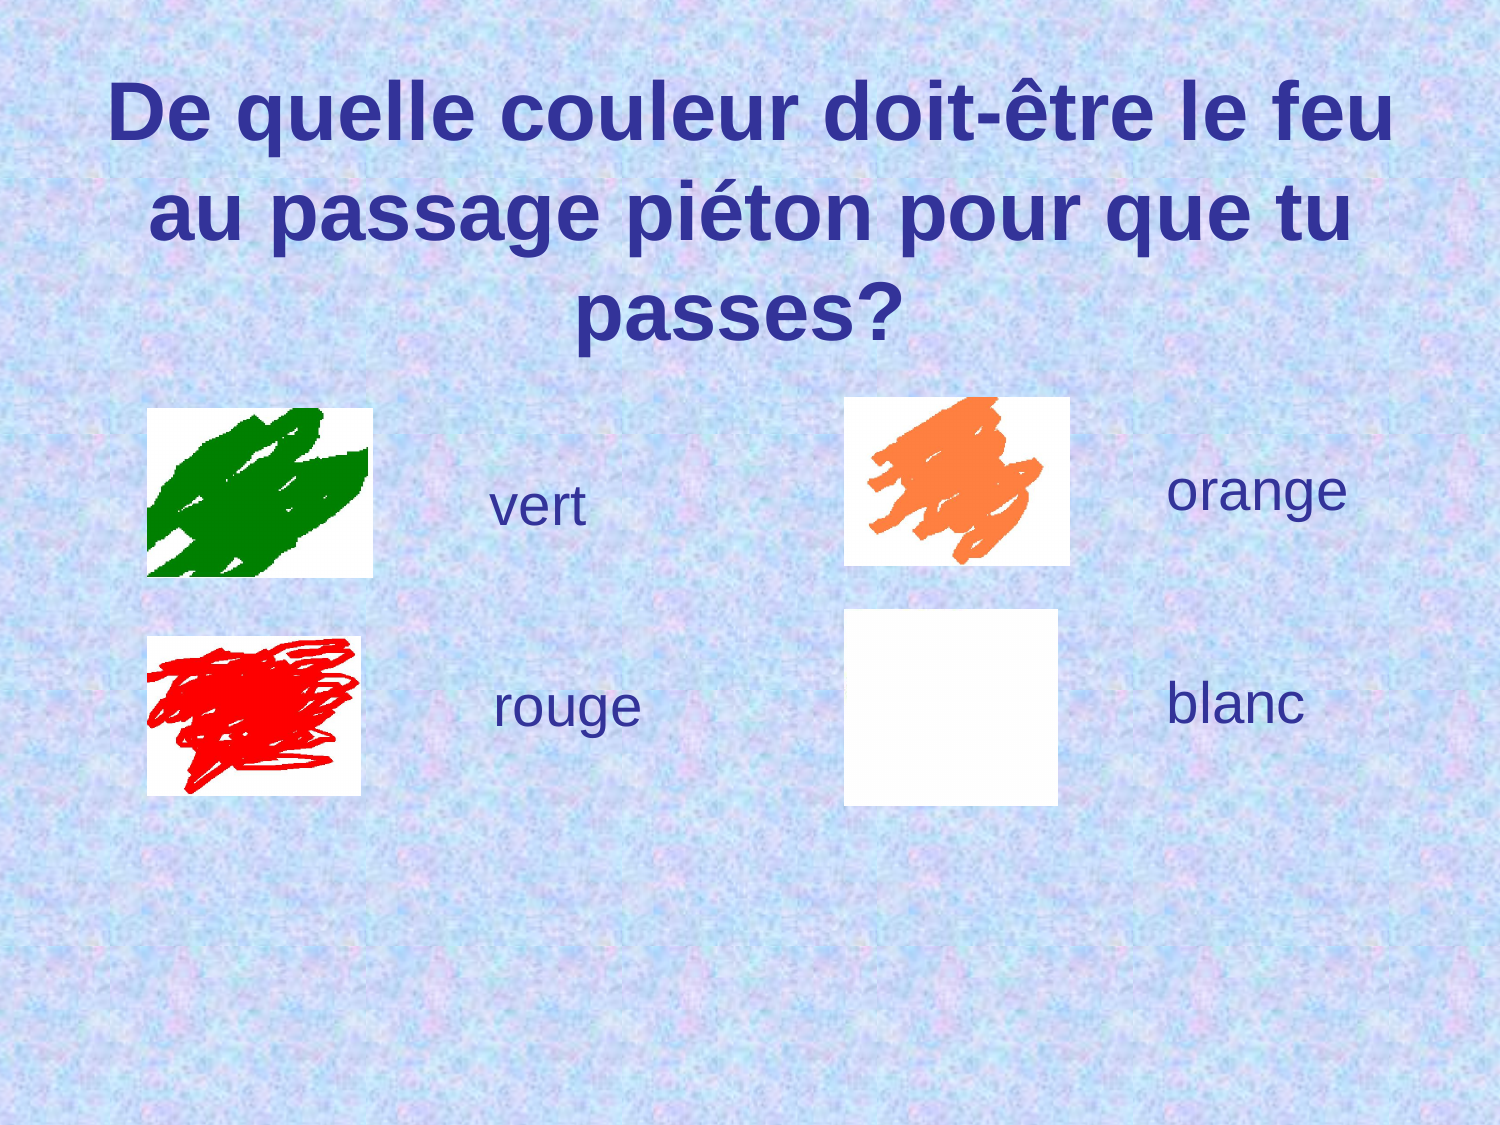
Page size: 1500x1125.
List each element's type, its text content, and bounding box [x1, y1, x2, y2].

text_box rouge [478, 660, 658, 746]
picture [0, 0, 1500, 1125]
title De quelle couleur doit-être le feu au passage piéton pour que tu passes? [76, 49, 1427, 365]
text_box blanc [1151, 657, 1322, 743]
text_box vert [373, 459, 613, 545]
text_box orange [1151, 444, 1374, 575]
